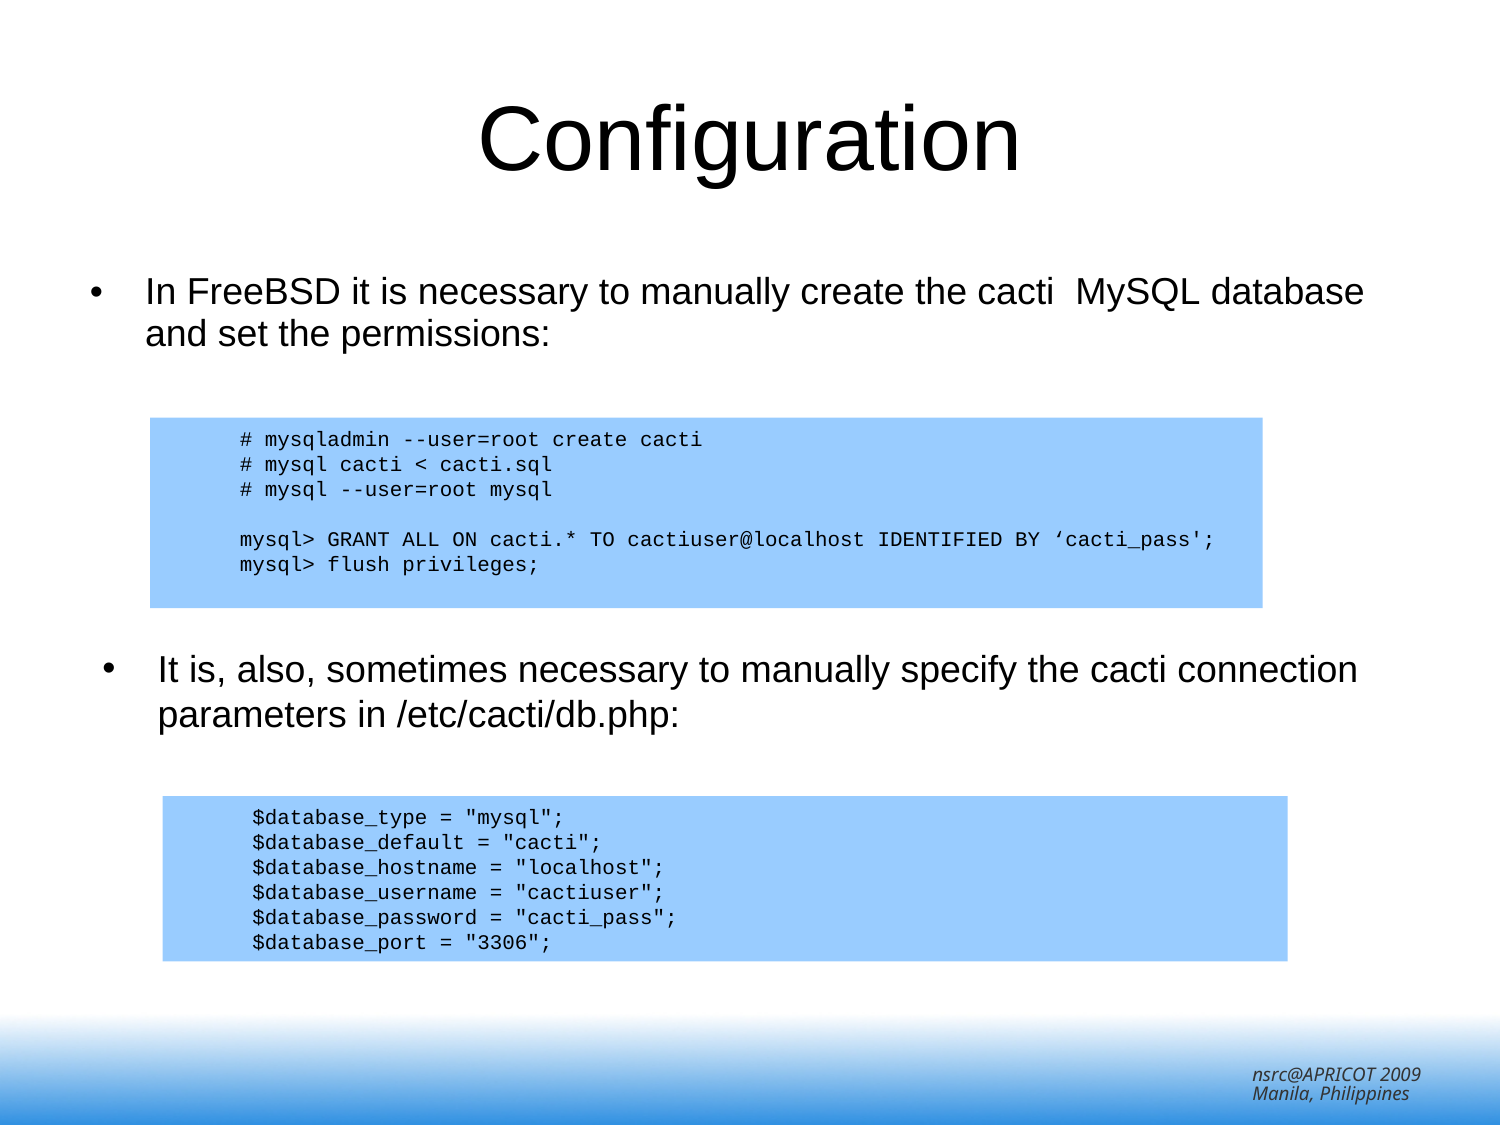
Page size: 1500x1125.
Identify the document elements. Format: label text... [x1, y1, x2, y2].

picture [0, 1012, 1500, 1125]
text_box # mysqladmin --user=root create cacti # mysql cacti < cacti.sql # mysql --user=root mysql mysql> GRANT ALL ON cacti.* TO cactiuser@localhost IDENTIFIED BY ‘cacti_pass'; mysql> flush privileges; [150, 417, 1263, 609]
list In FreeBSD it is necessary to manually create the cacti MySQL database and set the permissions: [75, 262, 1426, 408]
text_box $database_type = "mysql"; $database_default = "cacti"; $database_hostname = "localhost"; $database_username = "cactiuser"; $database_password = "cacti_pass"; $database_port = "3306"; [162, 796, 1288, 962]
text_box It is, also, sometimes necessary to manually specify the cacti connection parameters in /etc/cacti/db.php: [87, 637, 1388, 775]
title Configuration [75, 45, 1426, 233]
